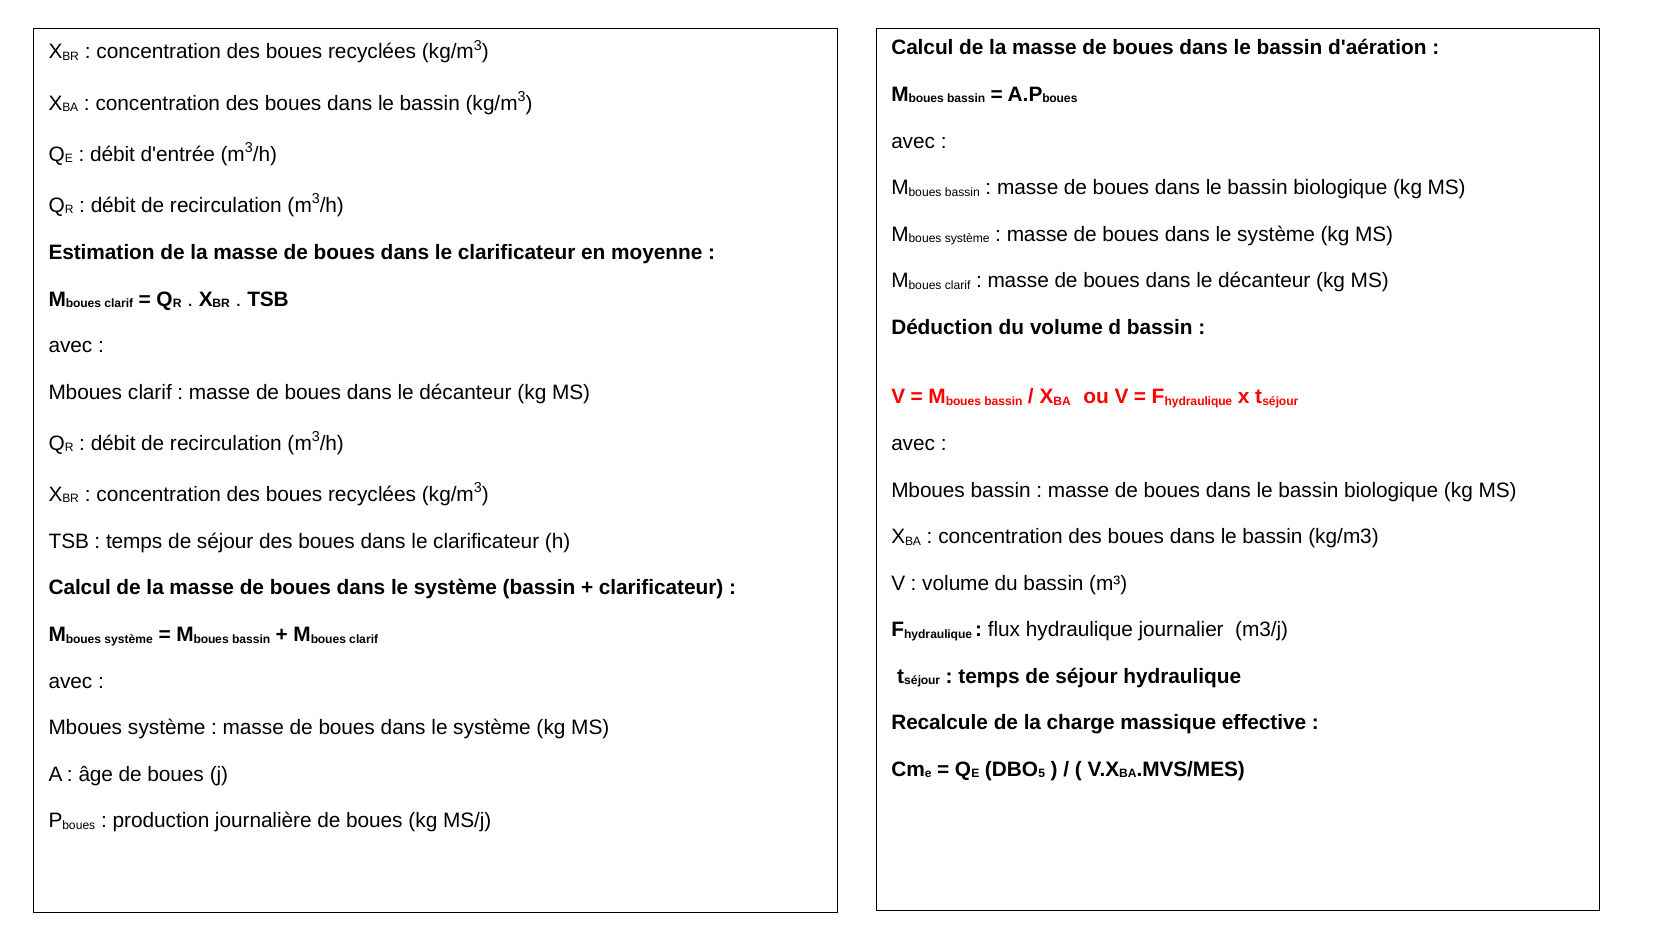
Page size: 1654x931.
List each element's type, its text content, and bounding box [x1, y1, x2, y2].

text_box Calcul de la masse de boues dans le bassin d'aération : Mboues bassin = A.Pboues avec : Mboues bassin : masse de boues dans le bassin biologique (kg MS) Mboues système : masse de boues dans le système (kg MS) Mboues clarif : masse de boues dans le décanteur (kg MS) Déduction du volume d bassin : V = Mboues bassin / XBA ou V = Fhydraulique x tséjour avec : Mboues bassin : masse de boues dans le bassin biologique (kg MS) XBA : concentration des boues dans le bassin (kg/m3) V : volume du bassin (m³) Fhydraulique : flux hydraulique journalier (m3/j) tséjour : temps de séjour hydraulique Recalcule de la charge massique effective : Cme = QE (DBO5 ) / ( V.XBA.MVS/MES) [876, 28, 1600, 911]
text_box XBR : concentration des boues recyclées (kg/m3) XBA : concentration des boues dans le bassin (kg/m3) QE : débit d'entrée (m3/h) QR : débit de recirculation (m3/h) Estimation de la masse de boues dans le clarificateur en moyenne : Mboues clarif = QR . XBR . TSB avec : Mboues clarif : masse de boues dans le décanteur (kg MS) QR : débit de recirculation (m3/h) XBR : concentration des boues recyclées (kg/m3) TSB : temps de séjour des boues dans le clarificateur (h) Calcul de la masse de boues dans le système (bassin + clarificateur) : Mboues système = Mboues bassin + Mboues clarif avec : Mboues système : masse de boues dans le système (kg MS) A : âge de boues (j) Pboues : production journalière de boues (kg MS/j) [33, 28, 838, 913]
